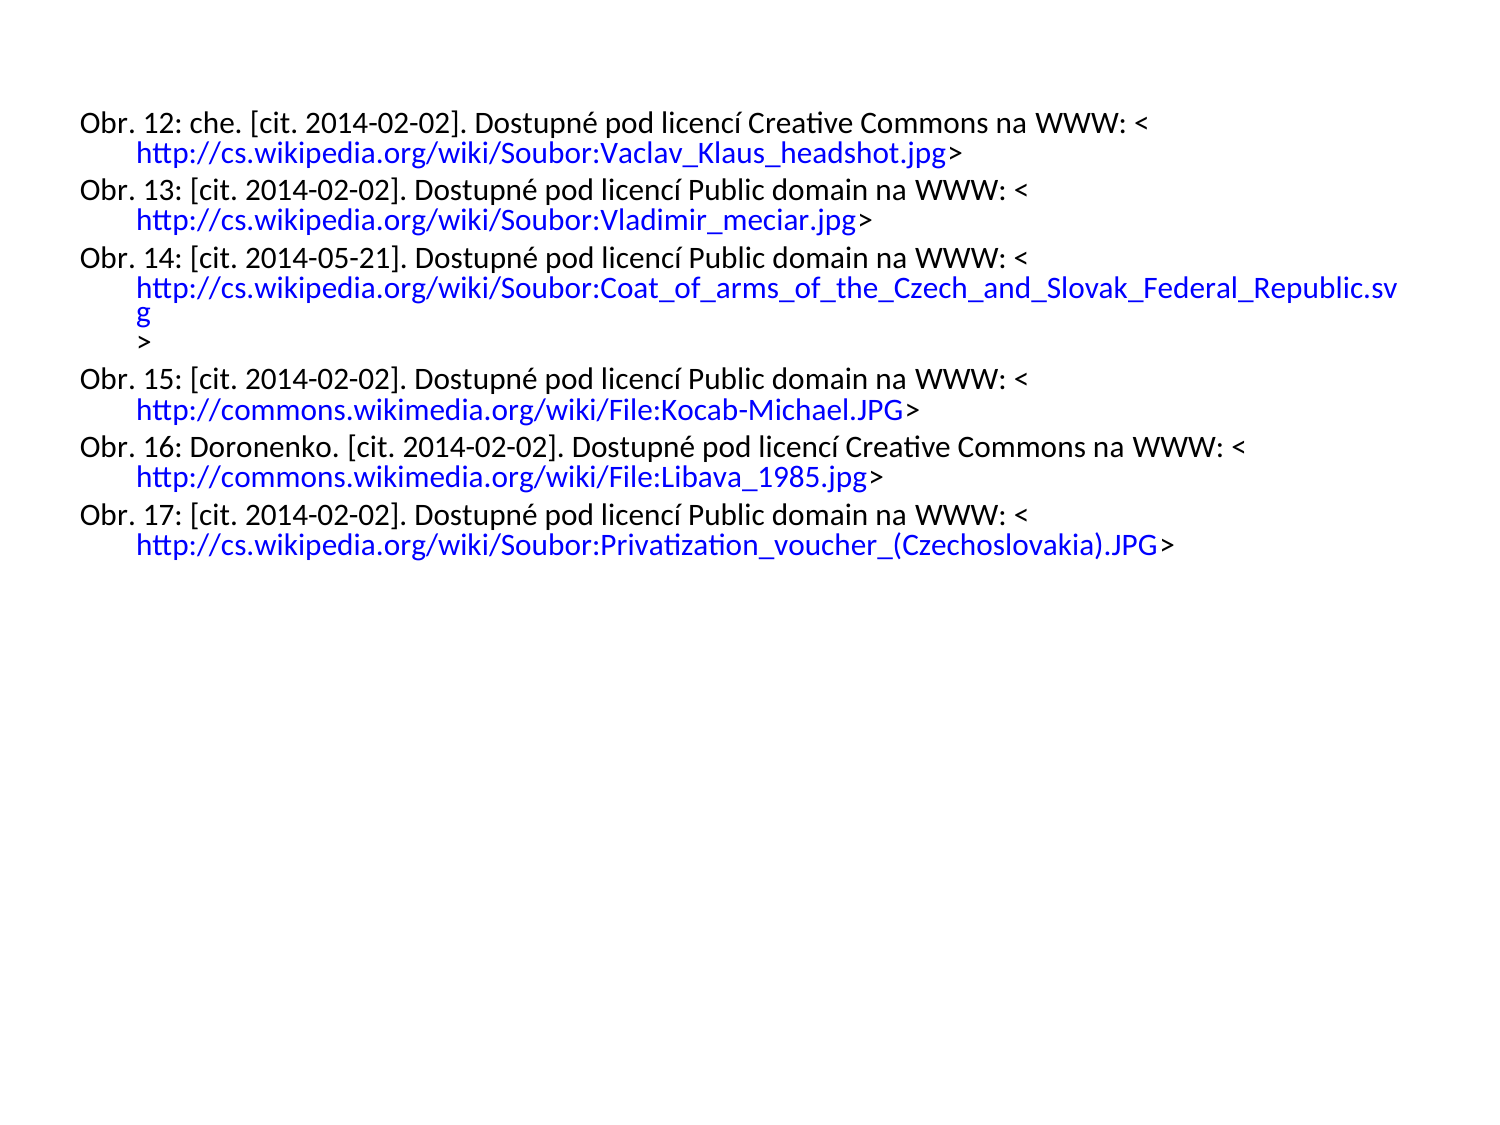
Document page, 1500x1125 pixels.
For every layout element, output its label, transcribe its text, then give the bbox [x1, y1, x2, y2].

list Obr. 12: che. [cit. 2014-02-02]. Dostupné pod licencí Creative Commons na WWW: <http://cs.wikipedia.org/wiki/Soubor:Vaclav_Klaus_headshot.jpg> Obr. 13: [cit. 2014-02-02]. Dostupné pod licencí Public domain na WWW: <http://cs.wikipedia.org/wiki/Soubor:Vladimir_meciar.jpg> Obr. 14: [cit. 2014-05-21]. Dostupné pod licencí Public domain na WWW: <http://cs.wikipedia.org/wiki/Soubor:Coat_of_arms_of_the_Czech_and_Slovak_Federal_Republic.svg> Obr. 15: [cit. 2014-02-02]. Dostupné pod licencí Public domain na WWW: <http://commons.wikimedia.org/wiki/File:Kocab-Michael.JPG> Obr. 16: Doronenko. [cit. 2014-02-02]. Dostupné pod licencí Creative Commons na WWW: <http://commons.wikimedia.org/wiki/File:Libava_1985.jpg> Obr. 17: [cit. 2014-02-02]. Dostupné pod licencí Public domain na WWW: <http://cs.wikipedia.org/wiki/Soubor:Privatization_voucher_(Czechoslovakia).JPG> [64, 101, 1415, 776]
